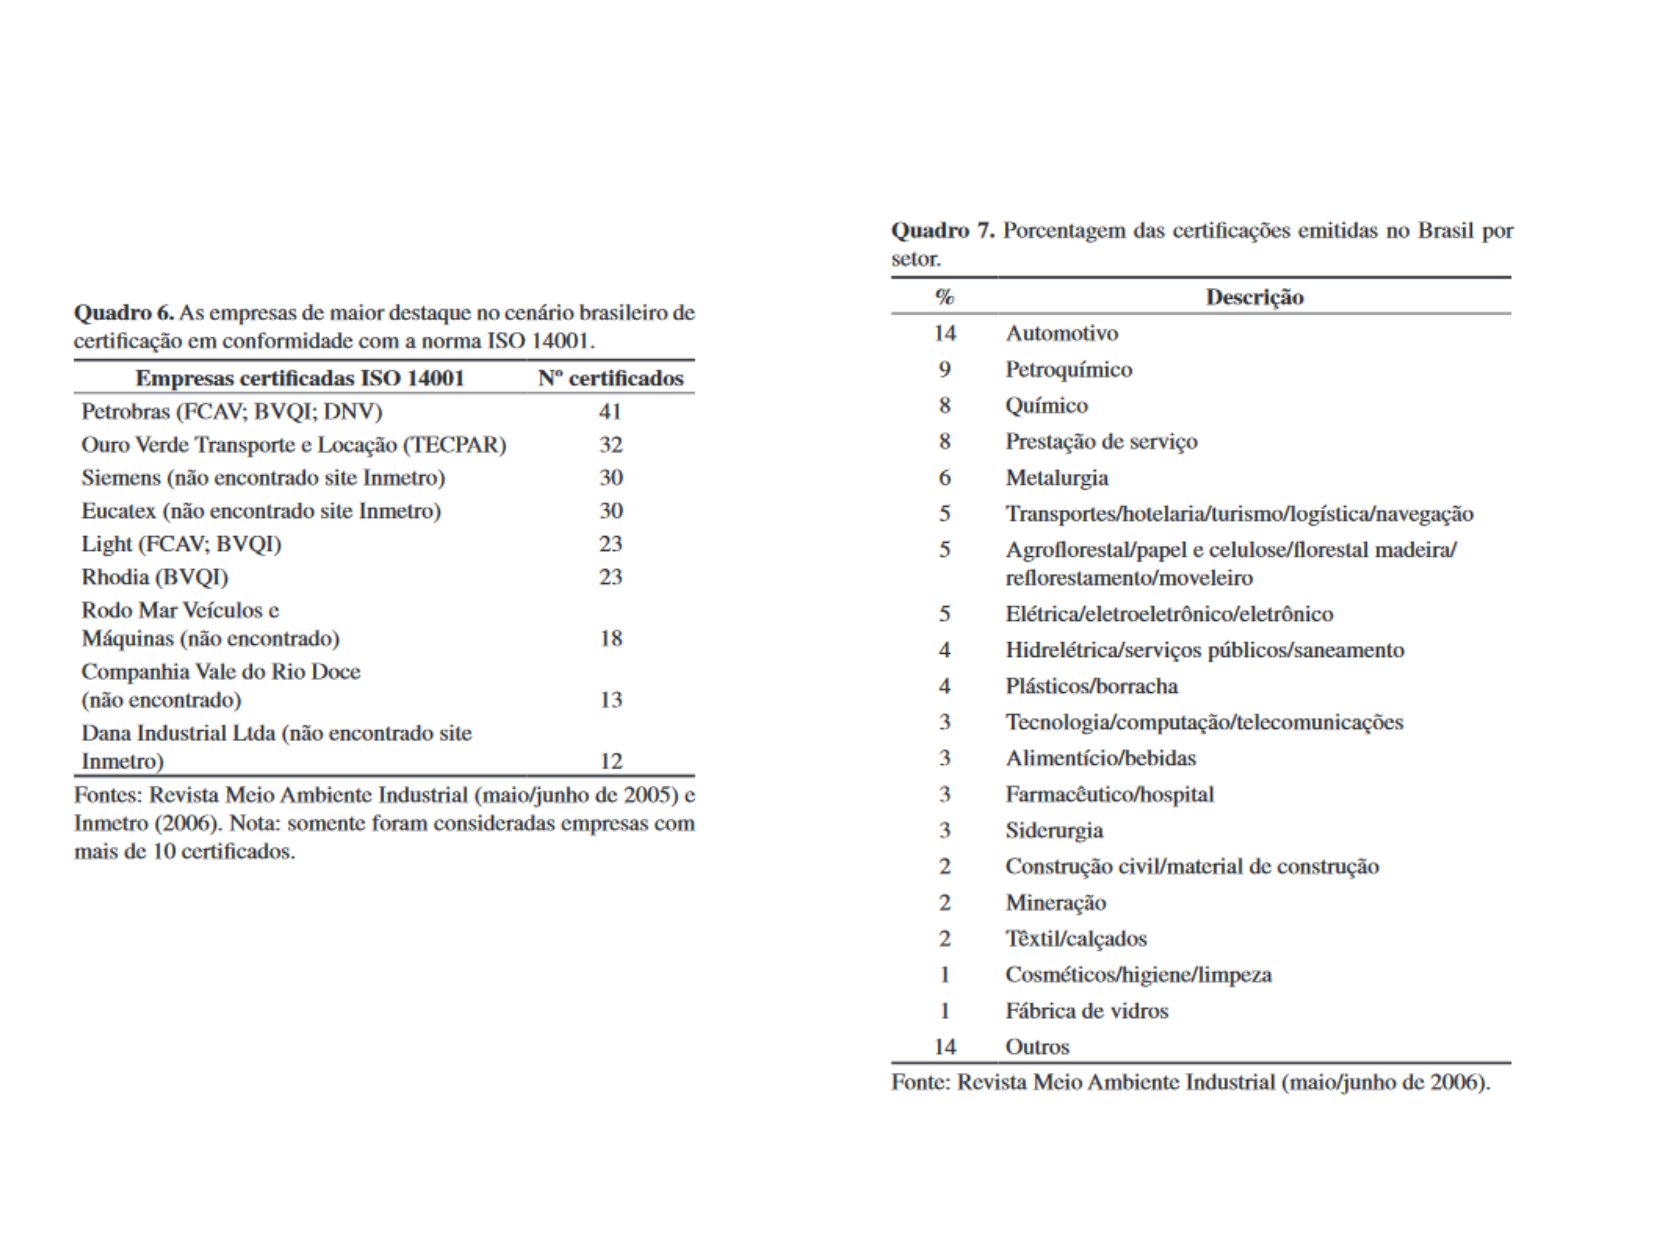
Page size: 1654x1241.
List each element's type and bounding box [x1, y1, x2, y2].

picture [885, 212, 1518, 1097]
picture [71, 295, 697, 875]
